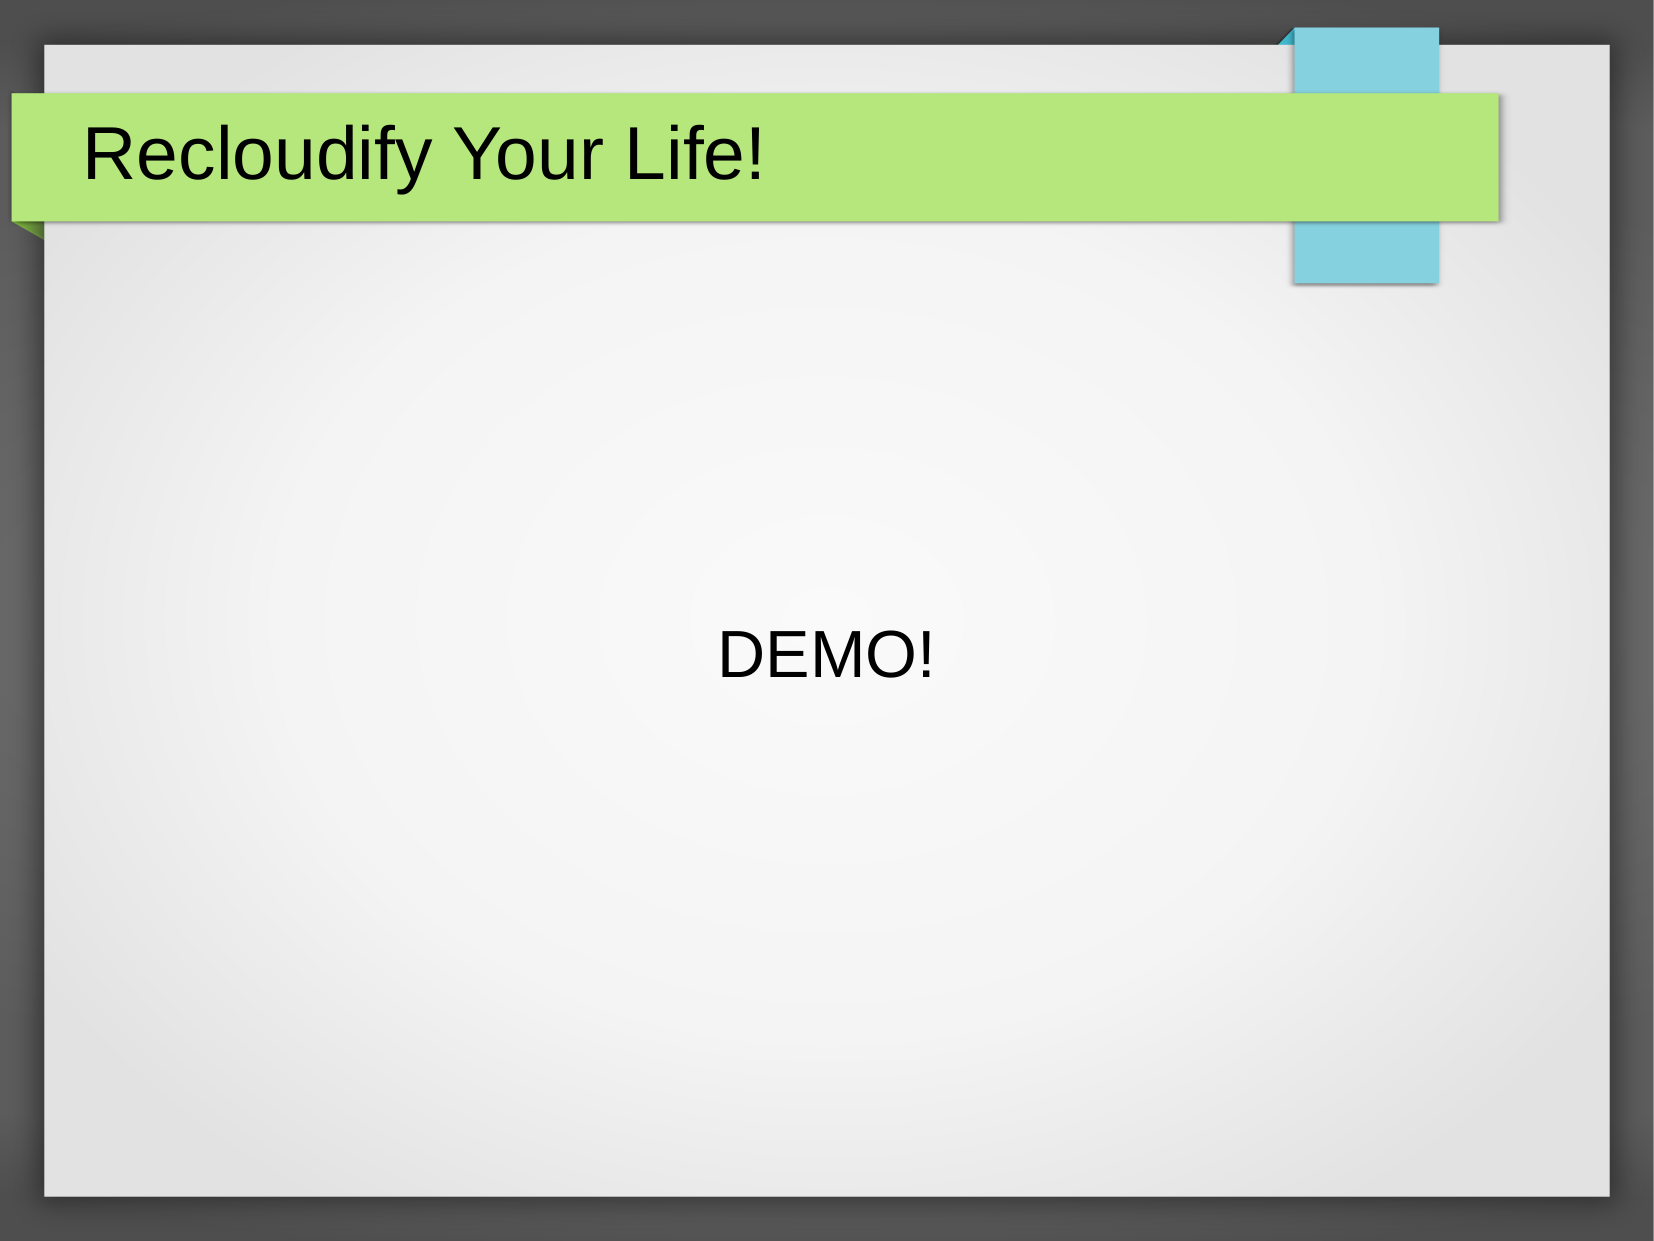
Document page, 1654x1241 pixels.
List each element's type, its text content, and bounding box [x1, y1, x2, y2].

picture [0, 0, 1654, 1241]
title Recloudify Your Life! [82, 94, 1264, 213]
subtitle DEMO! [82, 295, 1571, 1015]
